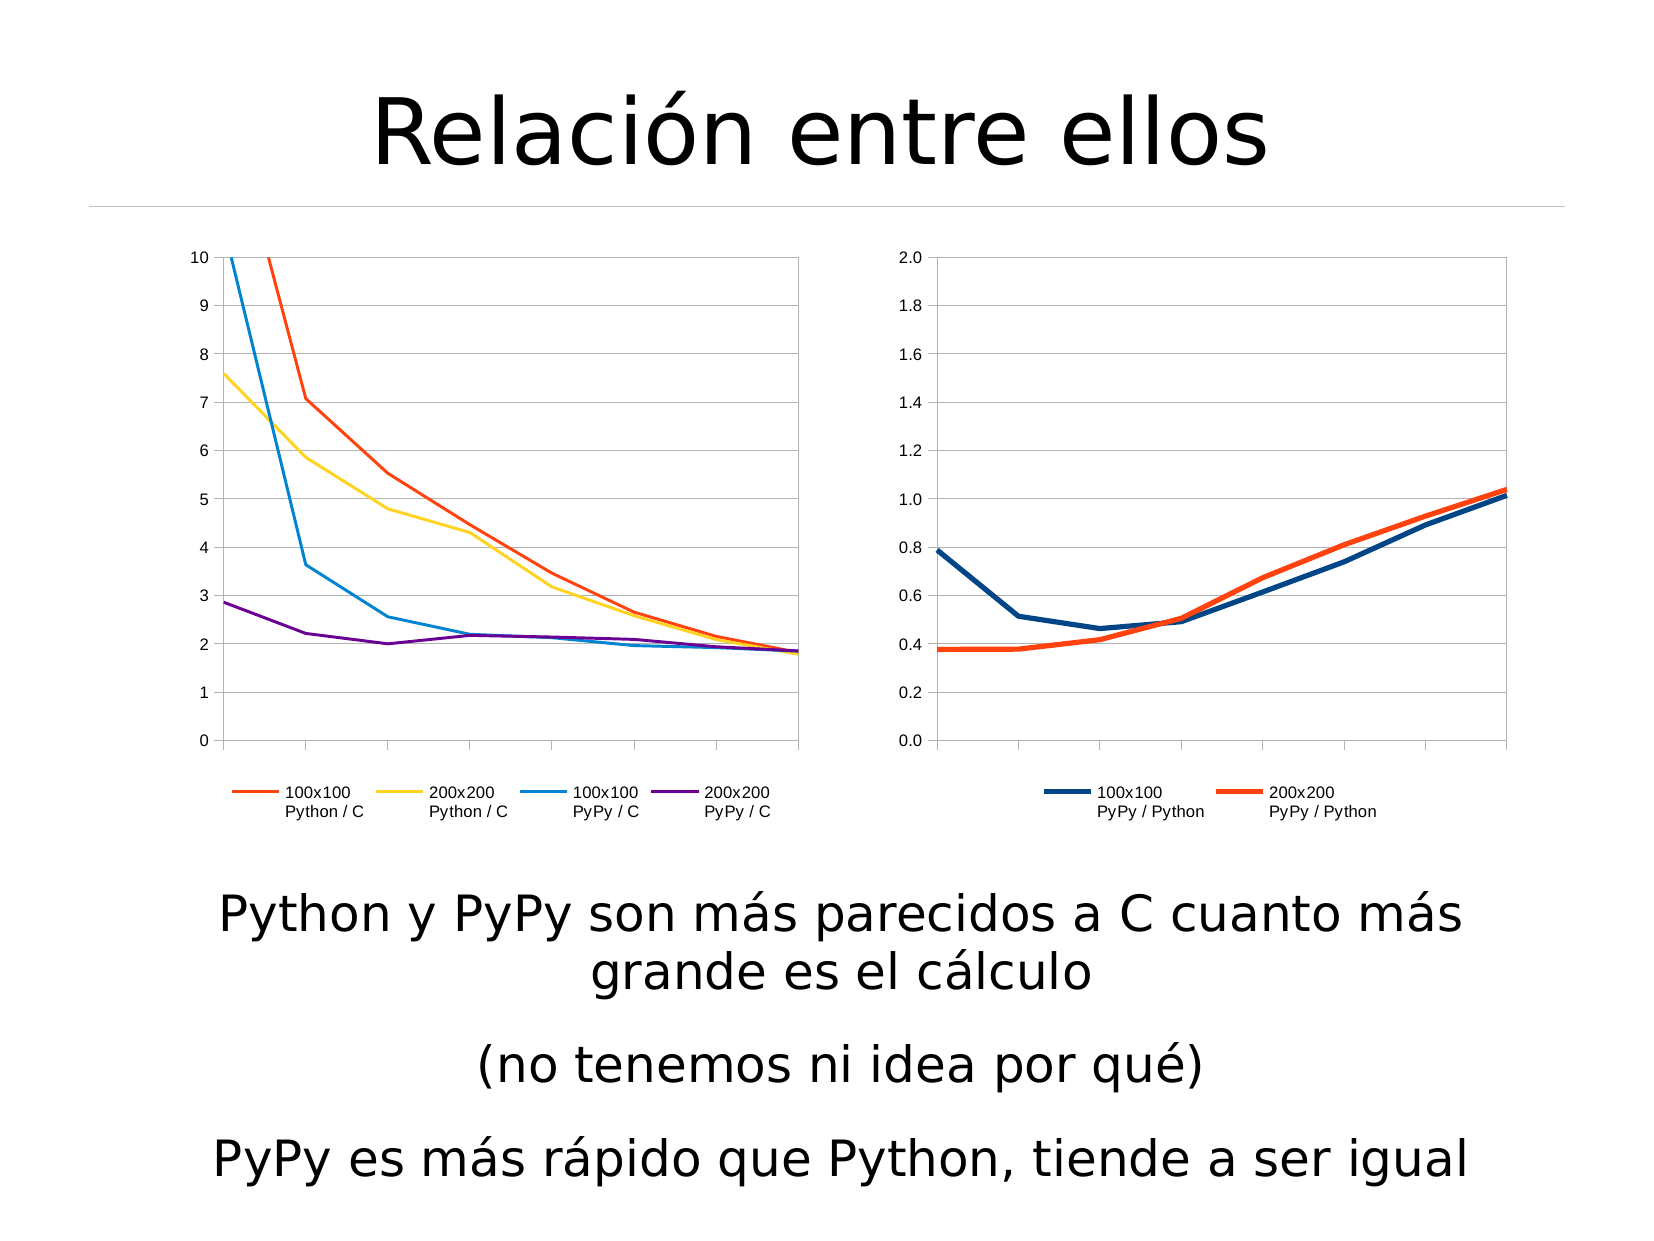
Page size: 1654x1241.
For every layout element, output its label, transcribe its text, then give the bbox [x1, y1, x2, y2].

chart [177, 236, 827, 827]
chart [885, 236, 1536, 827]
title Relación entre ellos [76, 29, 1565, 237]
subtitle Python y PyPy son más parecidos a C cuanto más grande es el cálculo (no tenemos ni idea por qué) PyPy es más rápido que Python, tiende a ser igual [177, 874, 1506, 1199]
